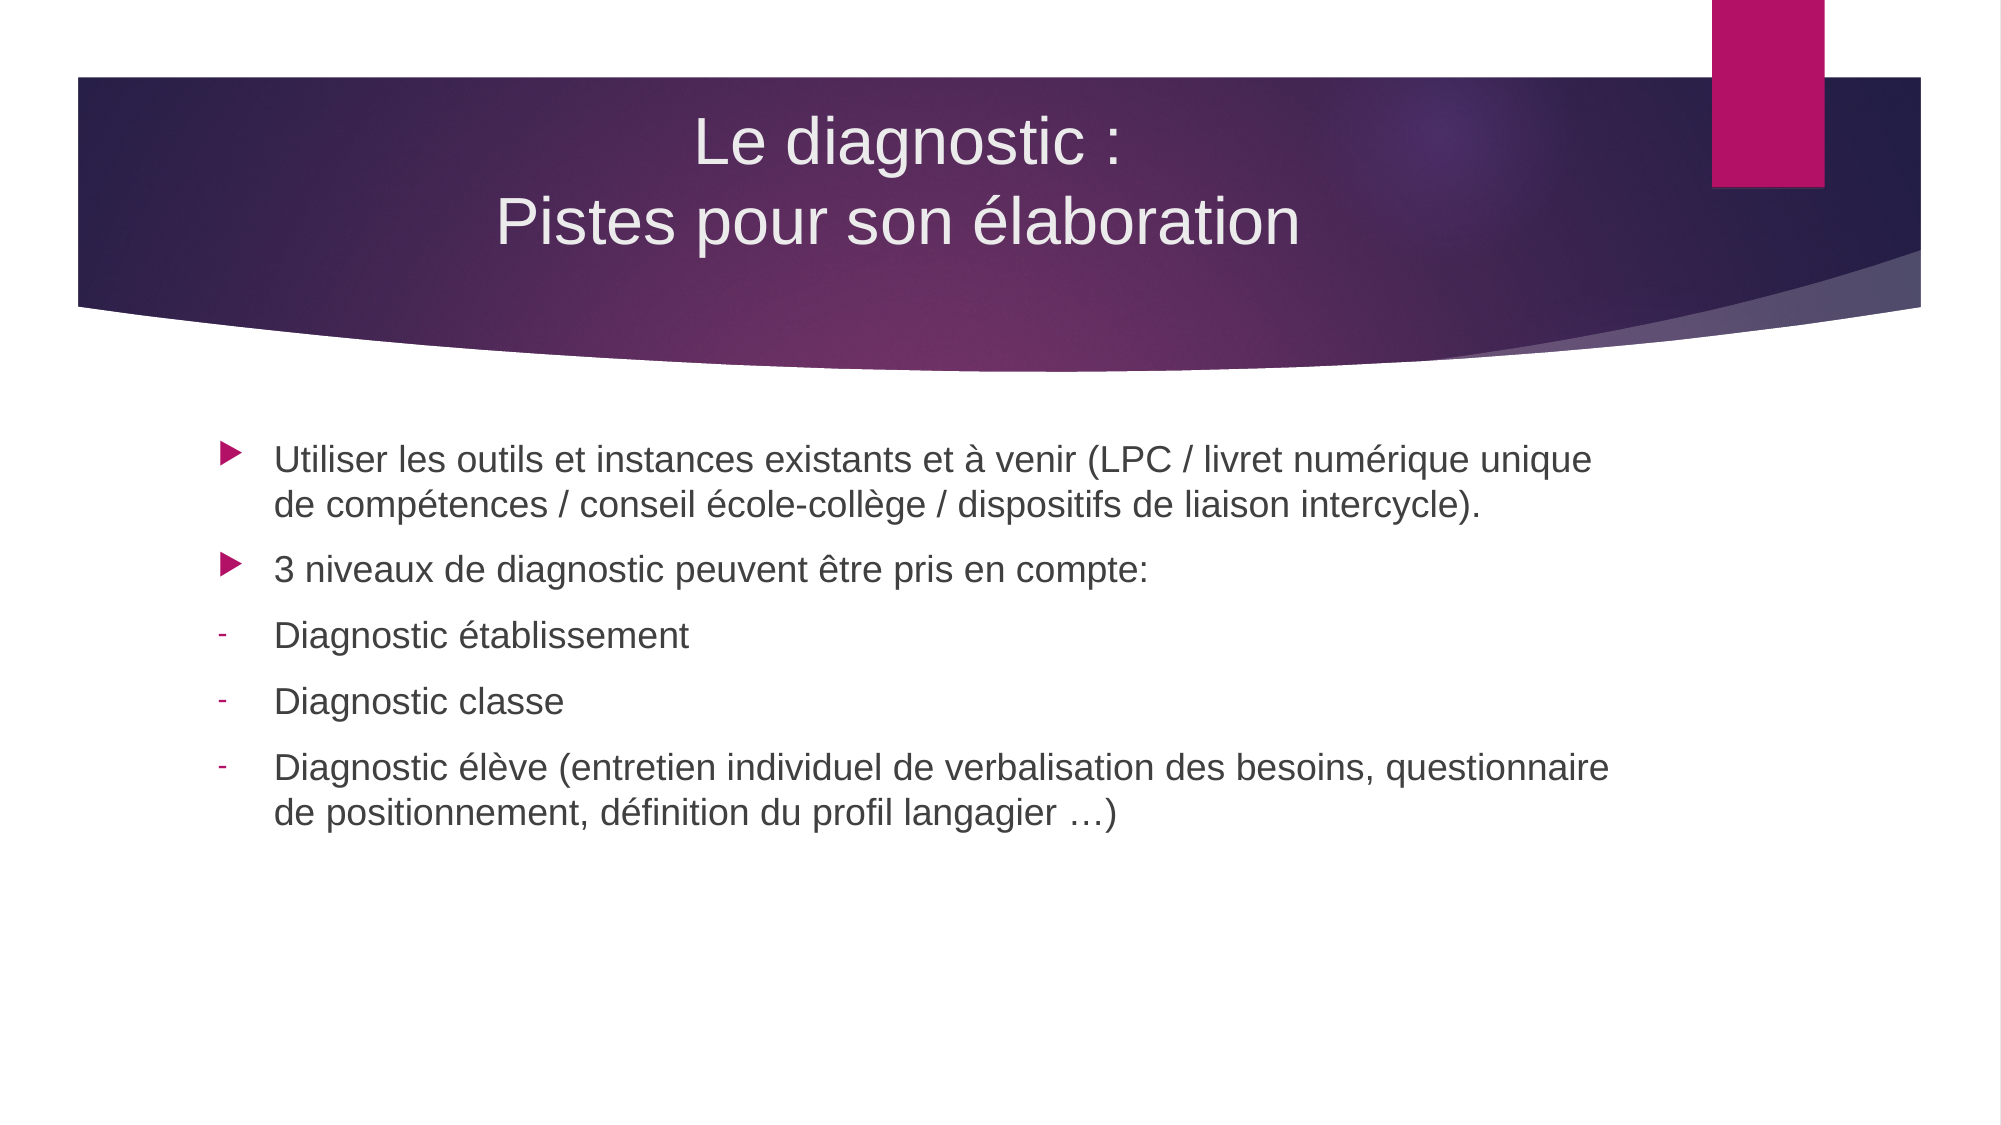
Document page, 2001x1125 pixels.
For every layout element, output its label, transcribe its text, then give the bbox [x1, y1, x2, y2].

list Utiliser les outils et instances existants et à venir (LPC / livret numérique unique de compétences / conseil école-collège / dispositifs de liaison intercycle). 3 niveaux de diagnostic peuvent être pris en compte: Diagnostic établissement Diagnostic classe Diagnostic élève (entretien individuel de verbalisation des besoins, questionnaire de positionnement, définition du profil langagier …) [202, 427, 1640, 988]
picture [79, 78, 1920, 371]
title Le diagnostic : Pistes pour son élaboration [189, 159, 1627, 276]
